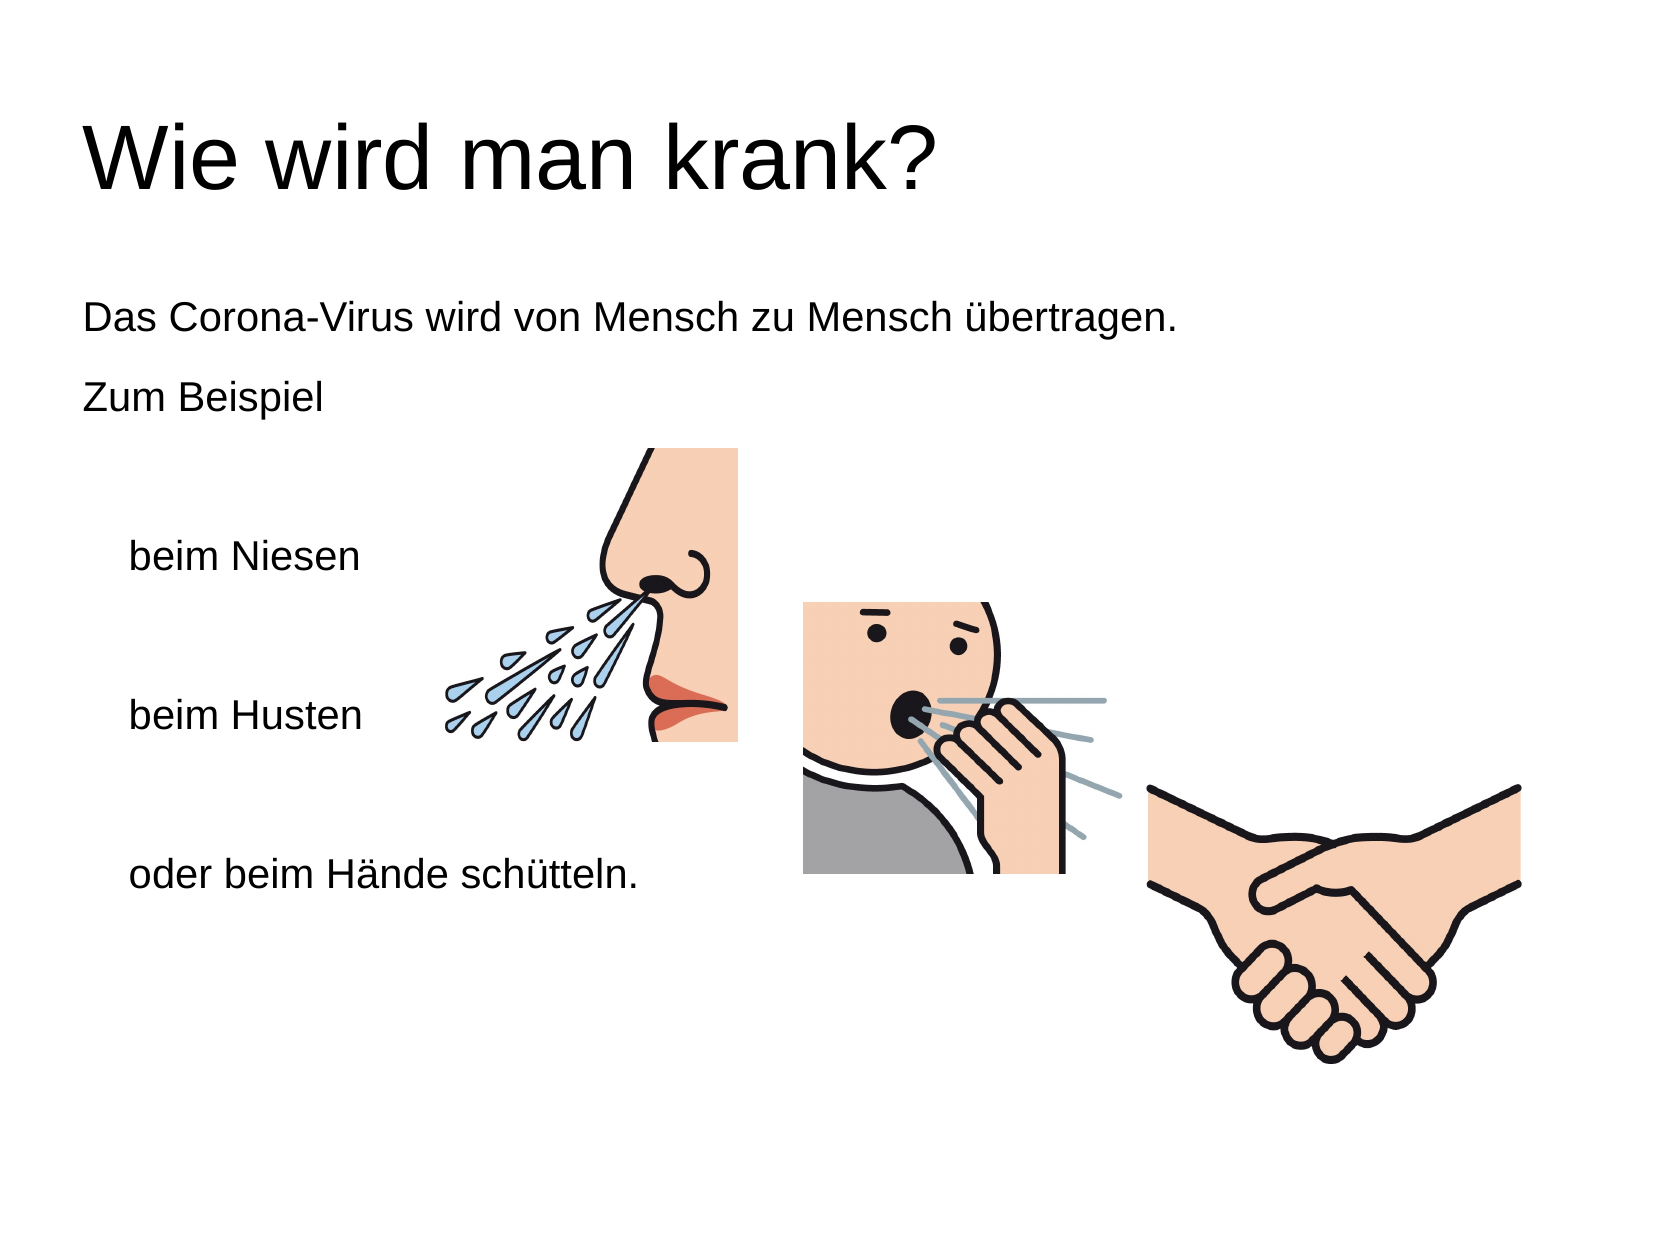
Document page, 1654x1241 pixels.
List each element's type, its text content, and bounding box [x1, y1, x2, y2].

picture [803, 602, 1523, 1085]
title Wie wird man krank? [82, 49, 1571, 257]
list Das Corona-Virus wird von Mensch zu Mensch übertragen. Zum Beispiel beim Niesen beim Husten oder beim Hände schütteln. [82, 290, 1571, 1109]
picture [437, 448, 738, 742]
